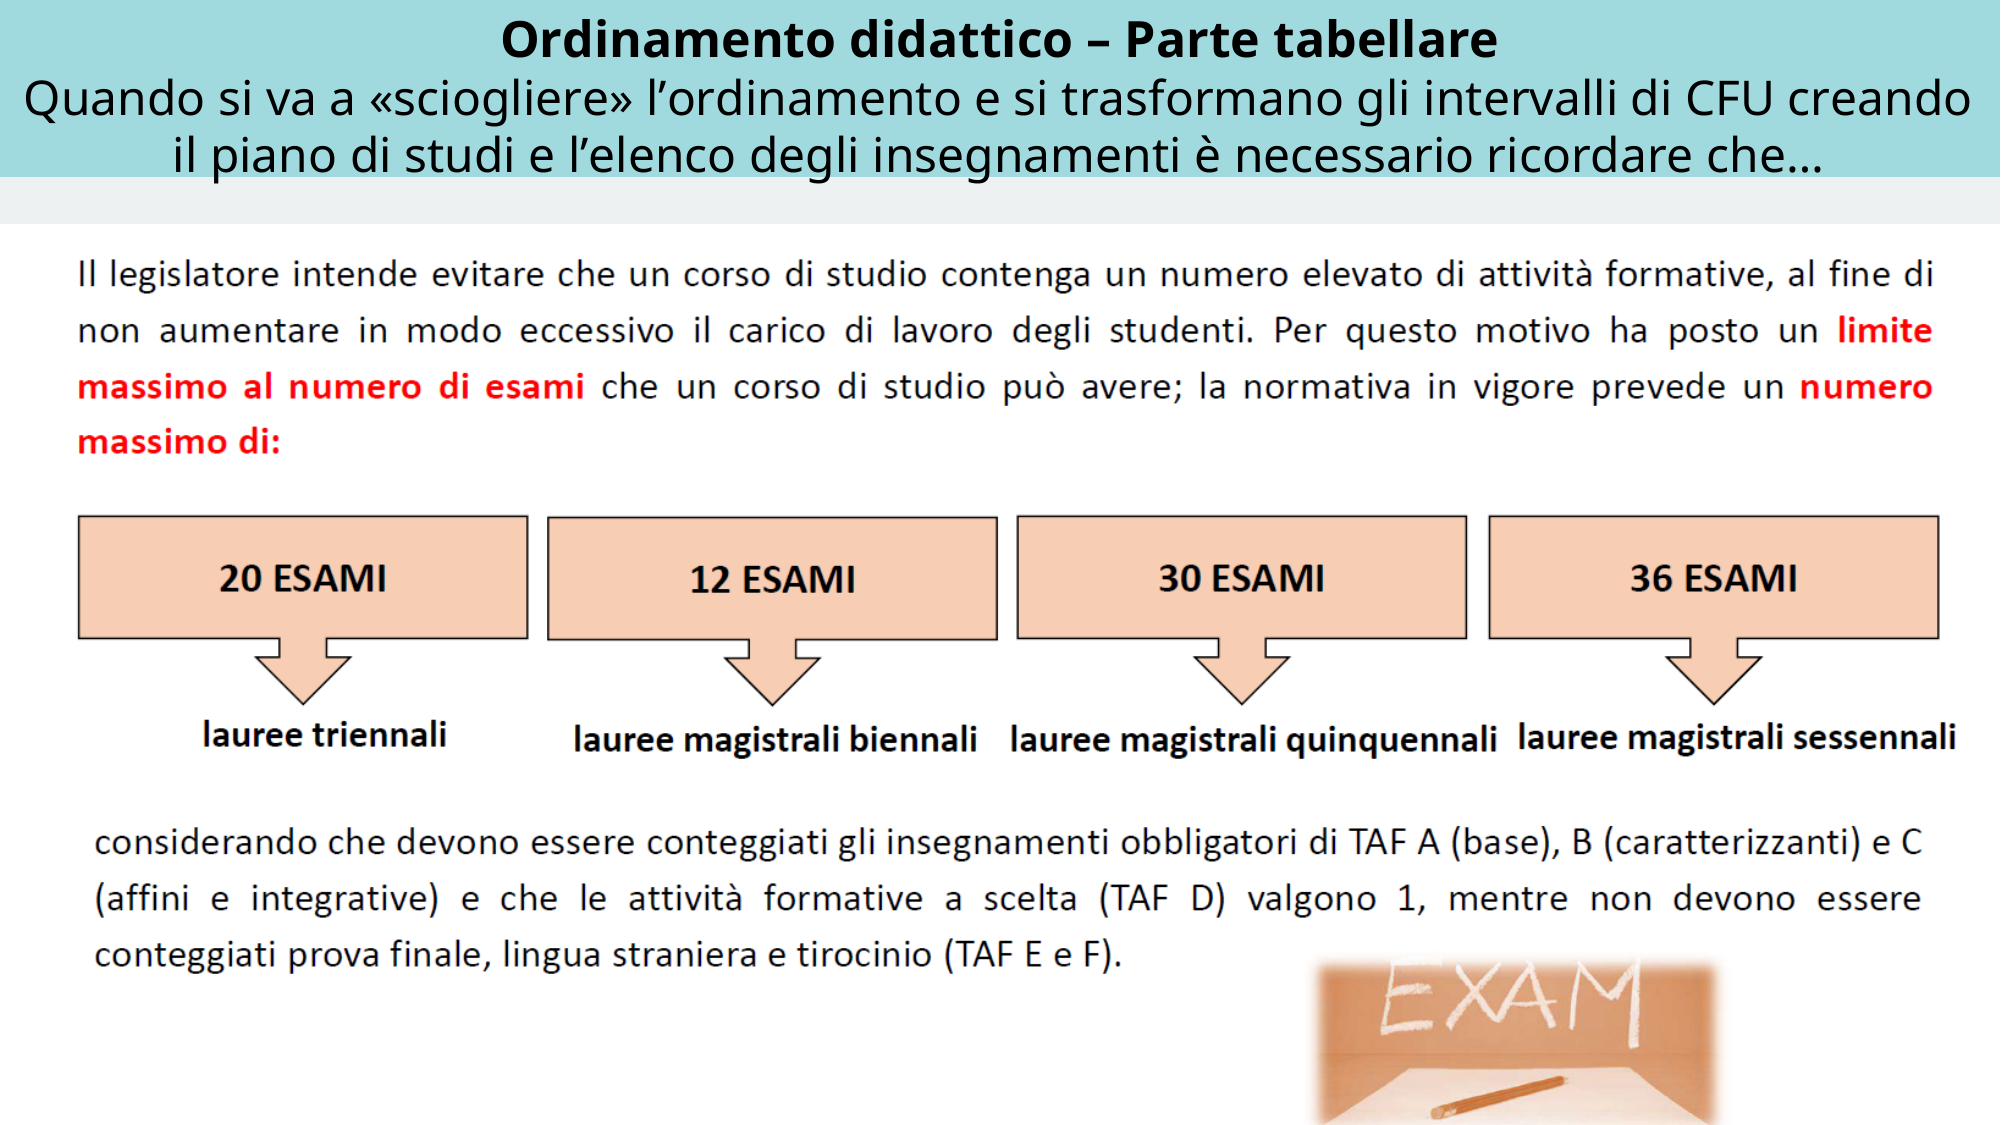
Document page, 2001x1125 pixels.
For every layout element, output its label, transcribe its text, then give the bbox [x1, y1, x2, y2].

picture [0, 224, 2000, 1125]
text_box Ordinamento didattico – Parte tabellare Quando si va a «sciogliere» l’ordinamento e si trasformano gli intervalli di CFU creando il piano di studi e l’elenco degli insegnamenti è necessario ricordare che… [0, 0, 2000, 197]
